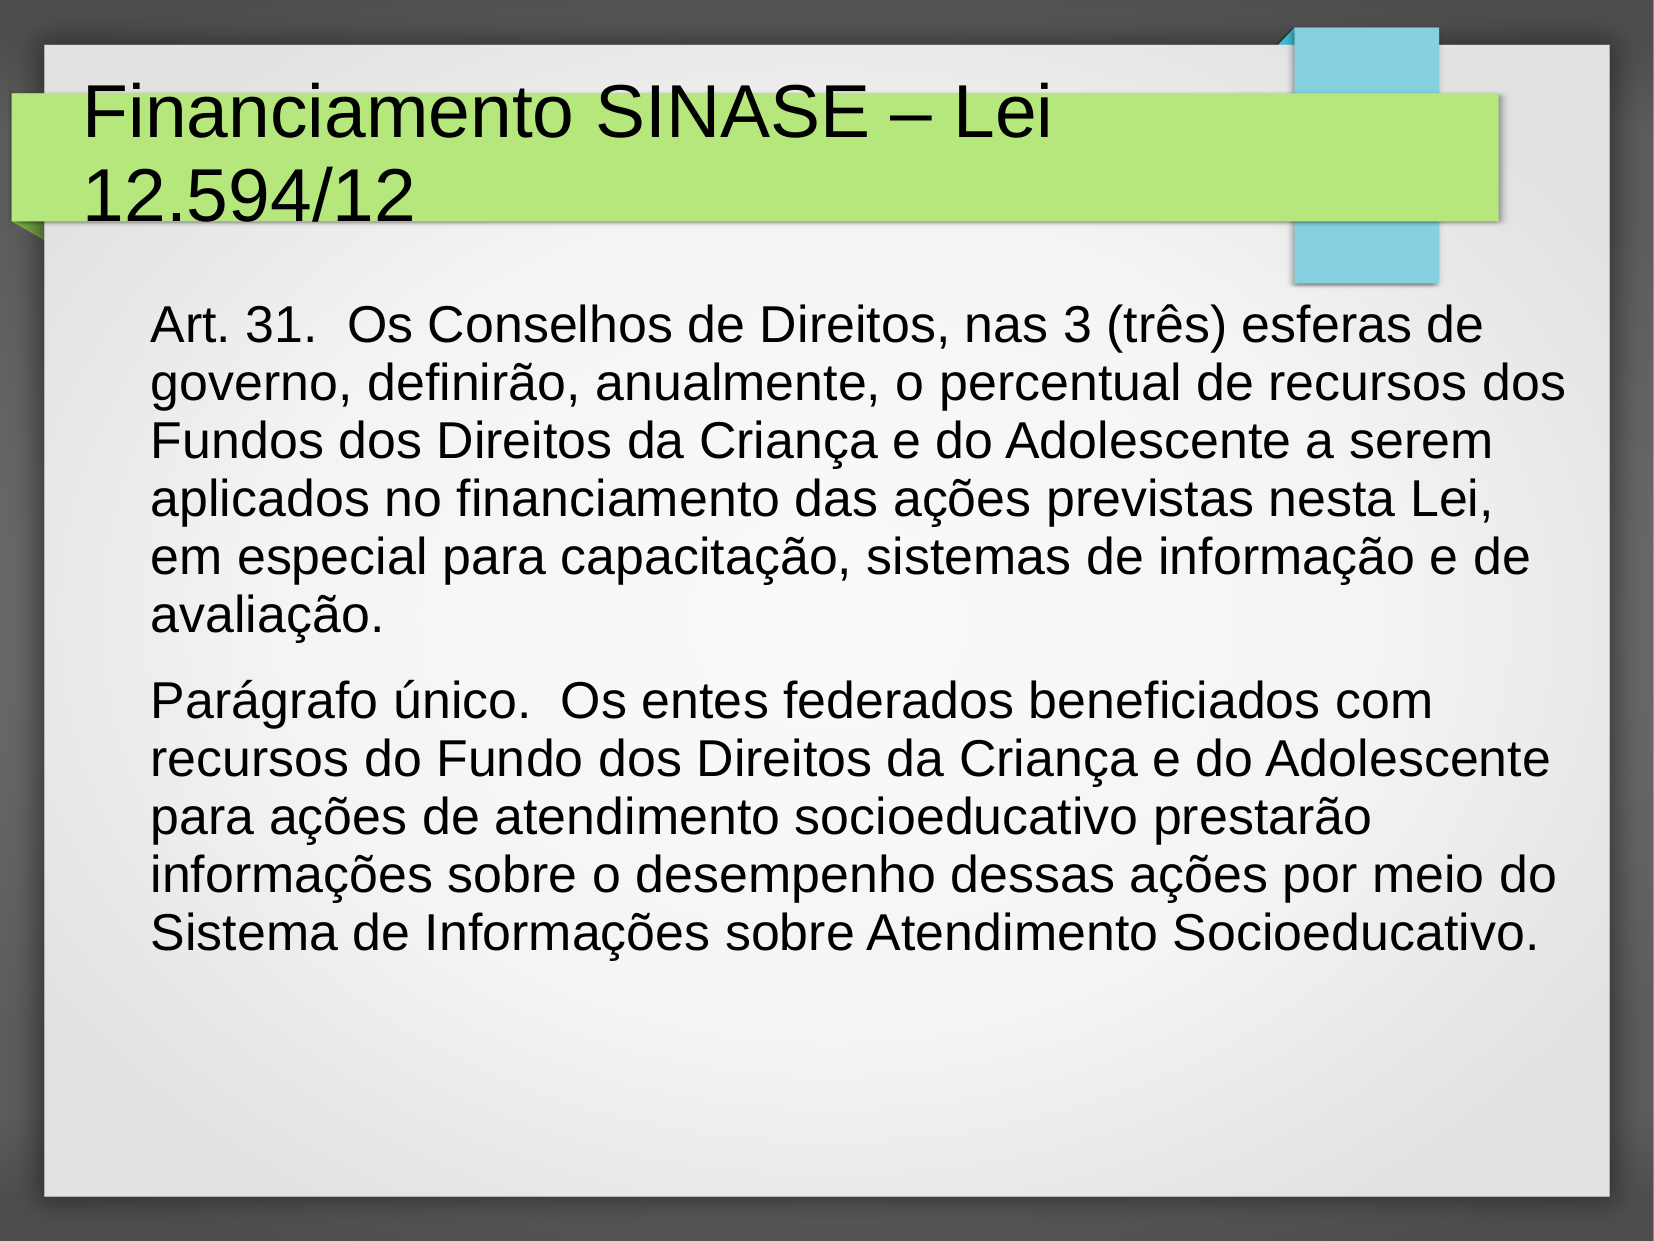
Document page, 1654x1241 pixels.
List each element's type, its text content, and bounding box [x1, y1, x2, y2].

picture [0, 0, 1654, 1241]
title Financiamento SINASE – Lei 12.594/12 [82, 69, 1264, 238]
list Art. 31. Os Conselhos de Direitos, nas 3 (três) esferas de governo, definirão, anualmente, o percentual de recursos dos Fundos dos Direitos da Criança e do Adolescente a serem aplicados no financiamento das ações previstas nesta Lei, em especial para capacitação, sistemas de informação e de avaliação. Parágrafo único. Os entes federados beneficiados com recursos do Fundo dos Direitos da Criança e do Adolescente para ações de atendimento socioeducativo prestarão informações sobre o desempenho dessas ações por meio do Sistema de Informações sobre Atendimento Socioeducativo. [82, 295, 1571, 1015]
